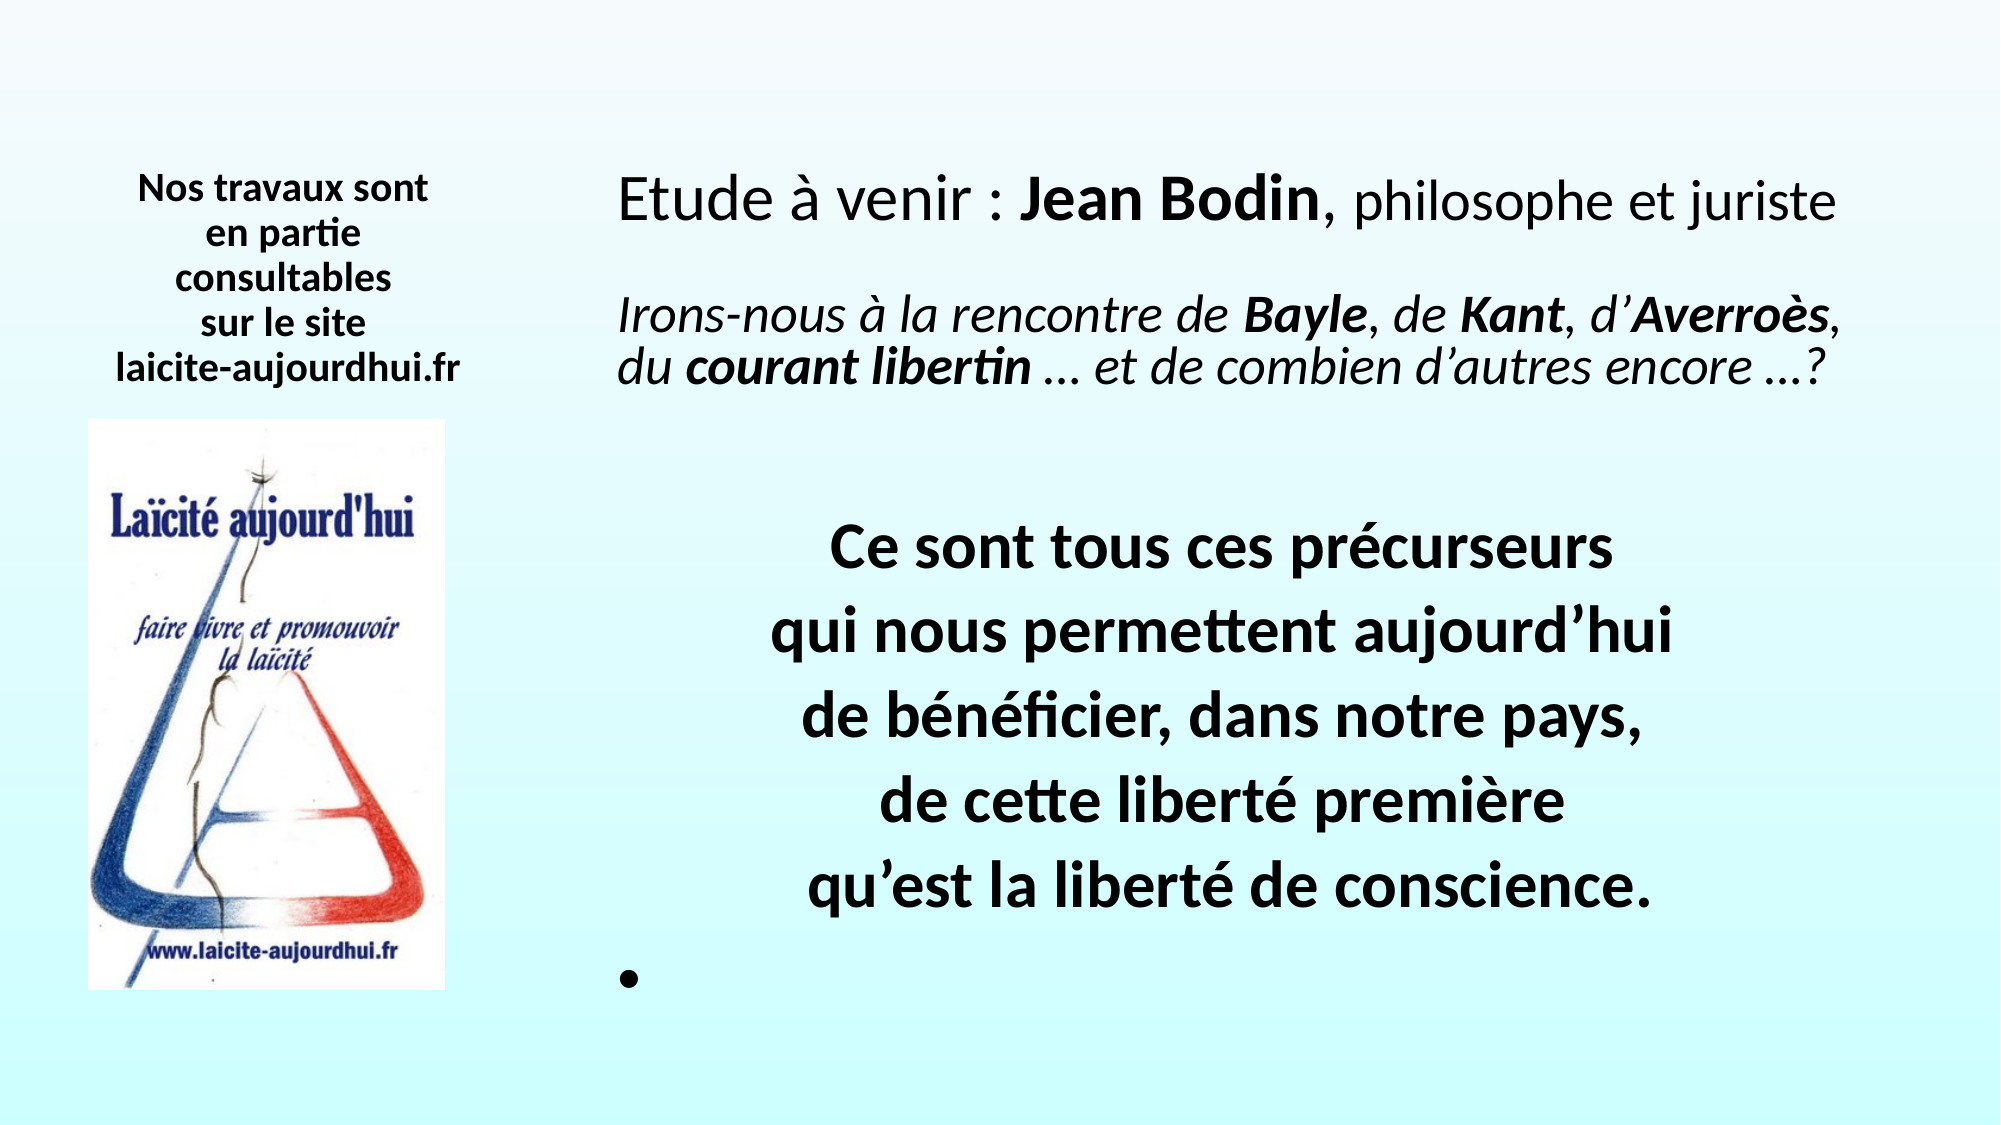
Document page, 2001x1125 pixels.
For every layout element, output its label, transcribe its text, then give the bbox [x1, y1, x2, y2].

list Etude à venir : Jean Bodin, philosophe et juriste Irons-nous à la rencontre de Bayle, de Kant, d’Averroès, du courant libertin … et de combien d’autres encore …? Ce sont tous ces précurseurs qui nous permettent aujourd’hui de bénéficier, dans notre pays, de cette liberté première qu’est la liberté de conscience. [602, 161, 1863, 962]
picture [88, 419, 445, 990]
title Nos travaux sont en partie consultables sur le site laicite-aujourdhui.fr [60, 75, 516, 399]
